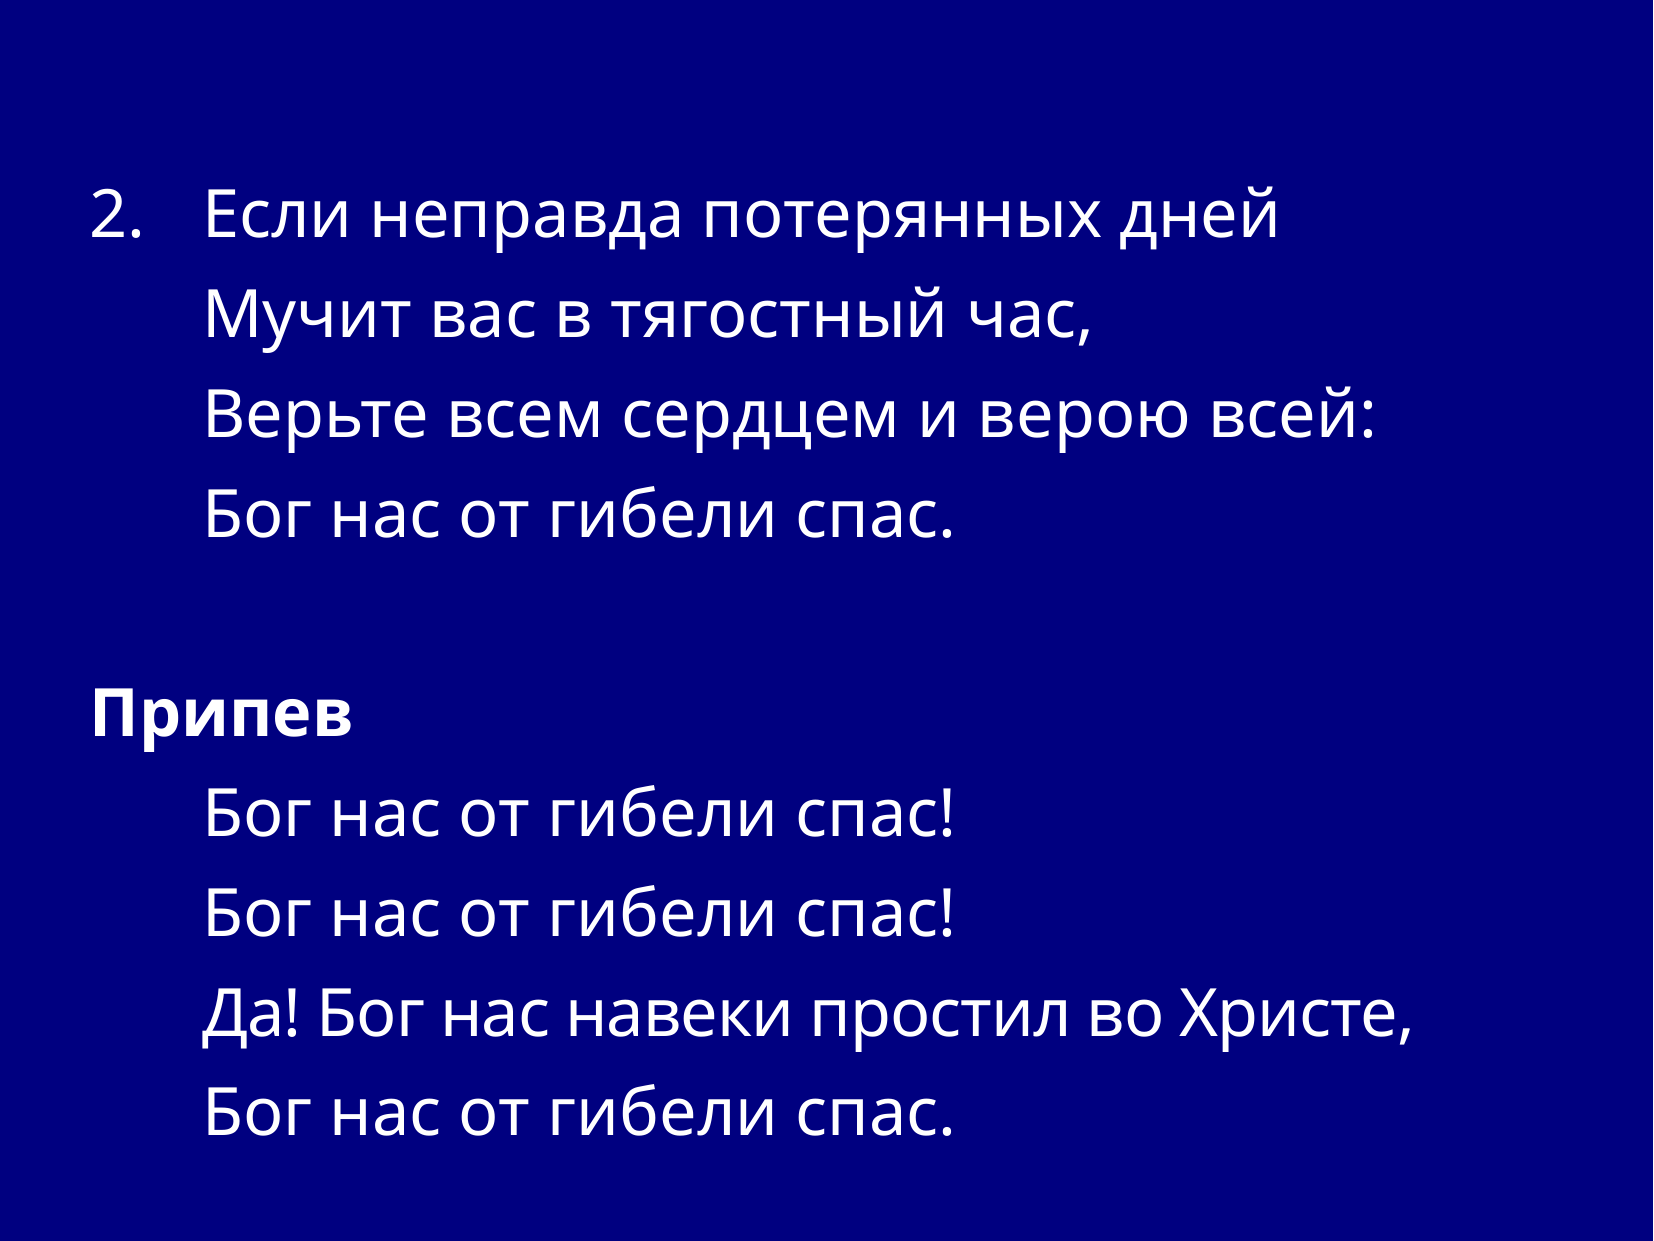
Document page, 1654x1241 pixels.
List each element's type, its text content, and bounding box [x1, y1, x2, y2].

text_box 2. Если неправда потерянных дней Мучит вас в тягостный час, Верьте всем сердцем и верою всей: Бог нас от гибели спас. Припев Бог нас от гибели спас! Бог нас от гибели спас! Да! Бог нас навеки простил во Христе, Бог нас от гибели спас. [75, 150, 1576, 1163]
